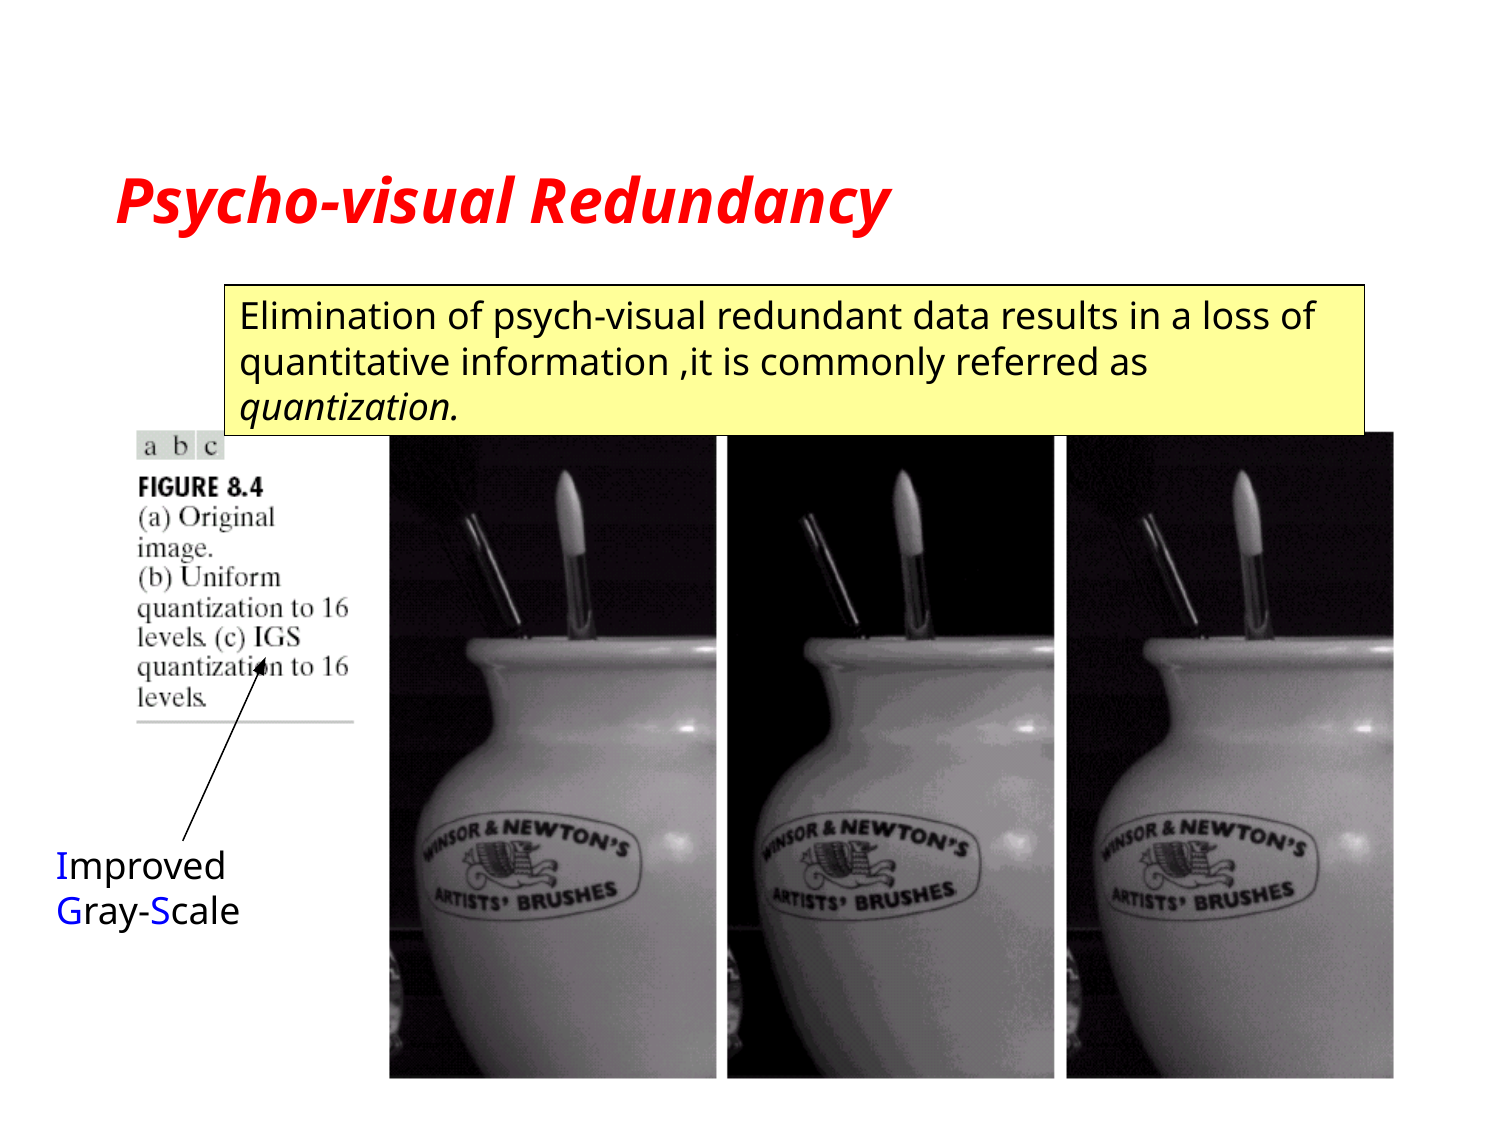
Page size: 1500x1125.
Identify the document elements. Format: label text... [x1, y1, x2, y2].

text_box Improved Gray-Scale [41, 834, 343, 940]
picture [129, 426, 1400, 1088]
text_box Psycho-visual Redundancy [101, 55, 1377, 244]
text_box Elimination of psych-visual redundant data results in a loss of quantitative information ,it is commonly referred as quantization. [224, 284, 1365, 436]
